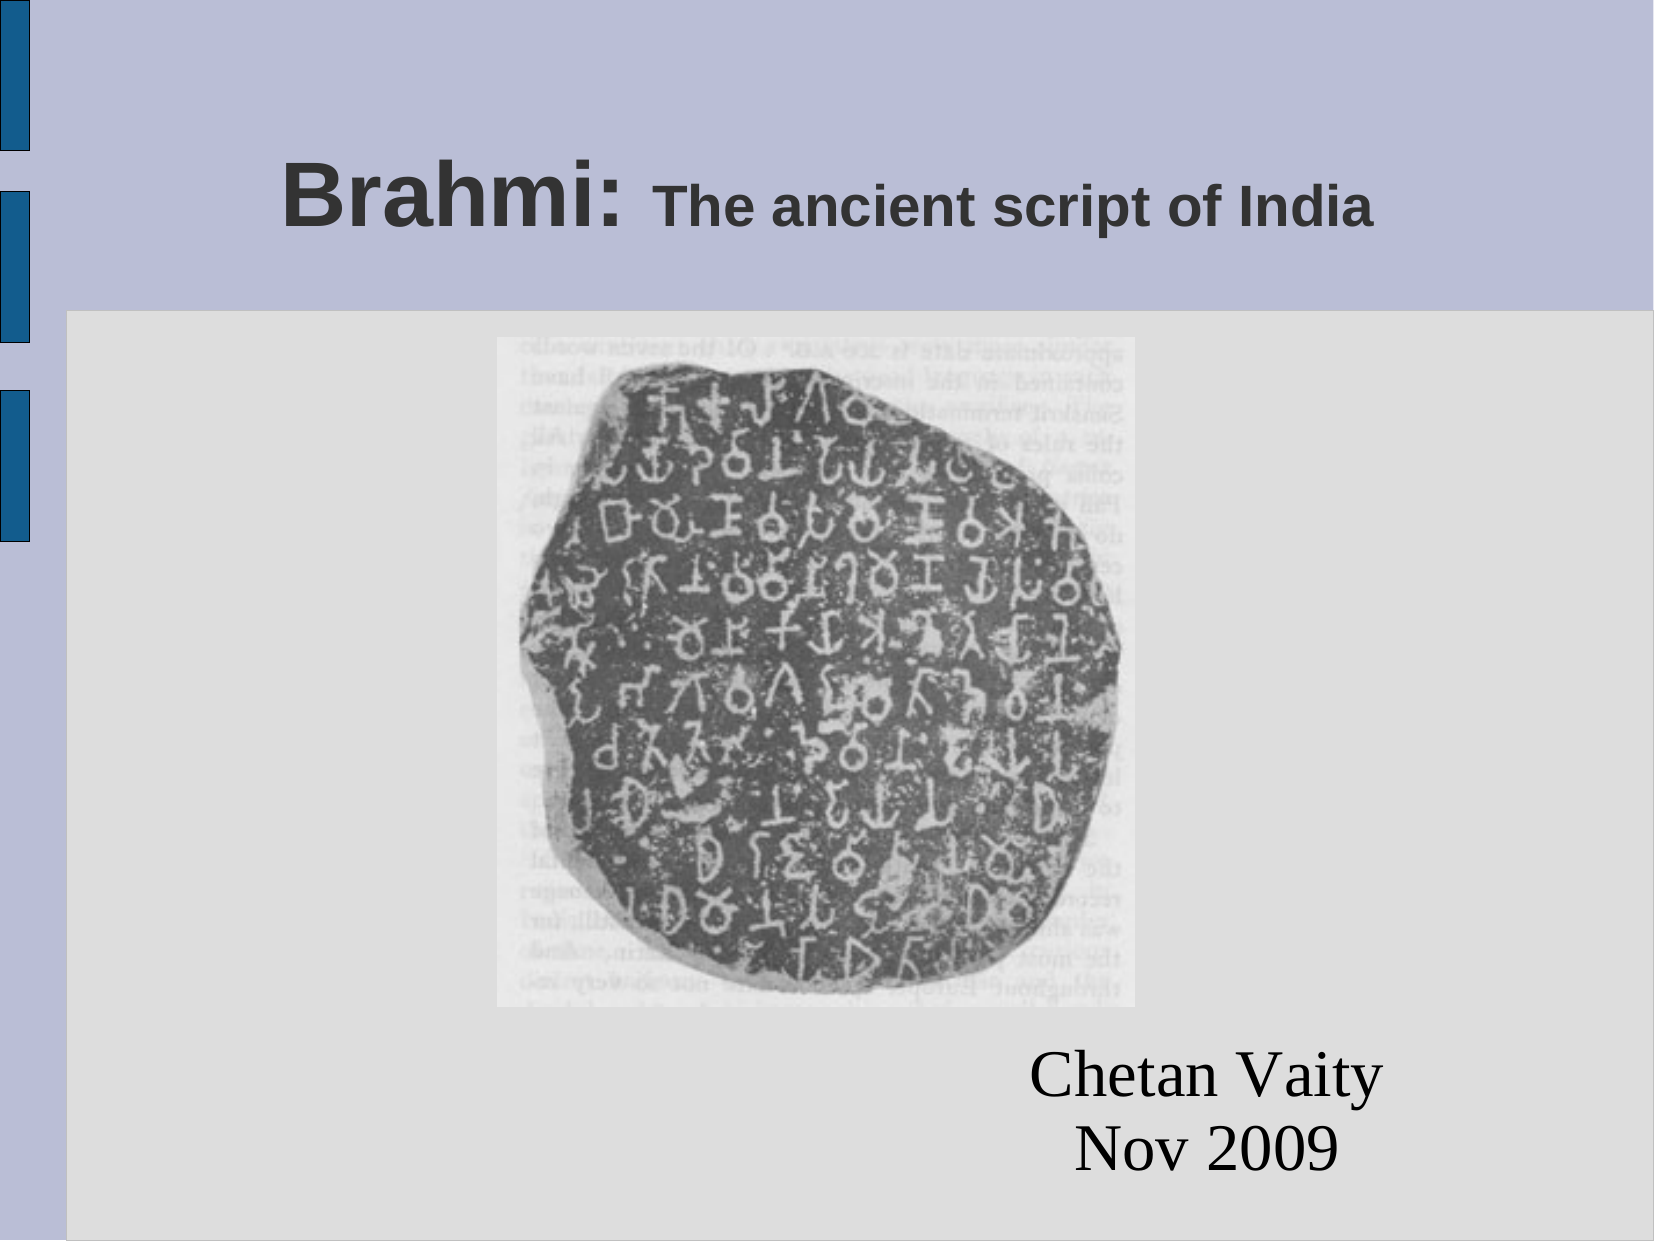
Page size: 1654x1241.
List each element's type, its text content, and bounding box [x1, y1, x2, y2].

subtitle Chetan Vaity Nov 2009 [809, 1030, 1606, 1193]
picture [497, 337, 1135, 1007]
title Brahmi: The ancient script of India [121, 91, 1534, 299]
